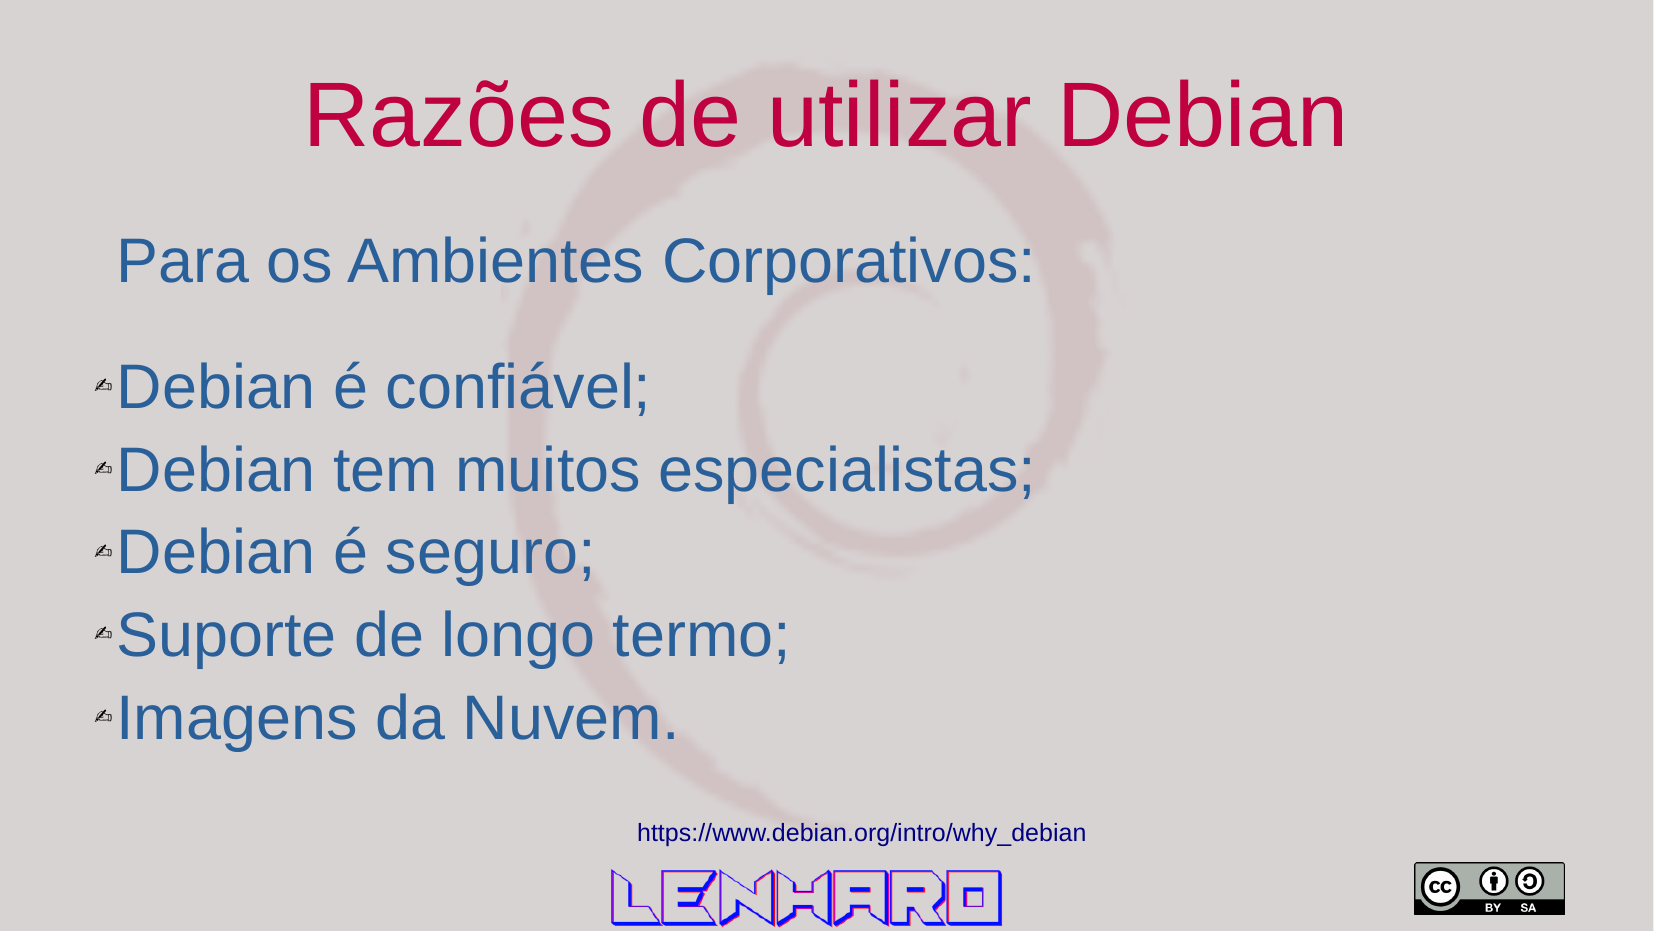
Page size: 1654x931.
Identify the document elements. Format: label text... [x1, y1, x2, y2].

picture [0, 0, 1654, 931]
text_box https://www.debian.org/intro/why_debian [112, 811, 1613, 854]
title Razões de utilizar Debian [82, 37, 1571, 193]
list Para os Ambientes Corporativos: Debian é confiável; Debian tem muitos especialistas; Debian é seguro; Suporte de longo termo; Imagens da Nuvem. [86, 225, 1576, 765]
